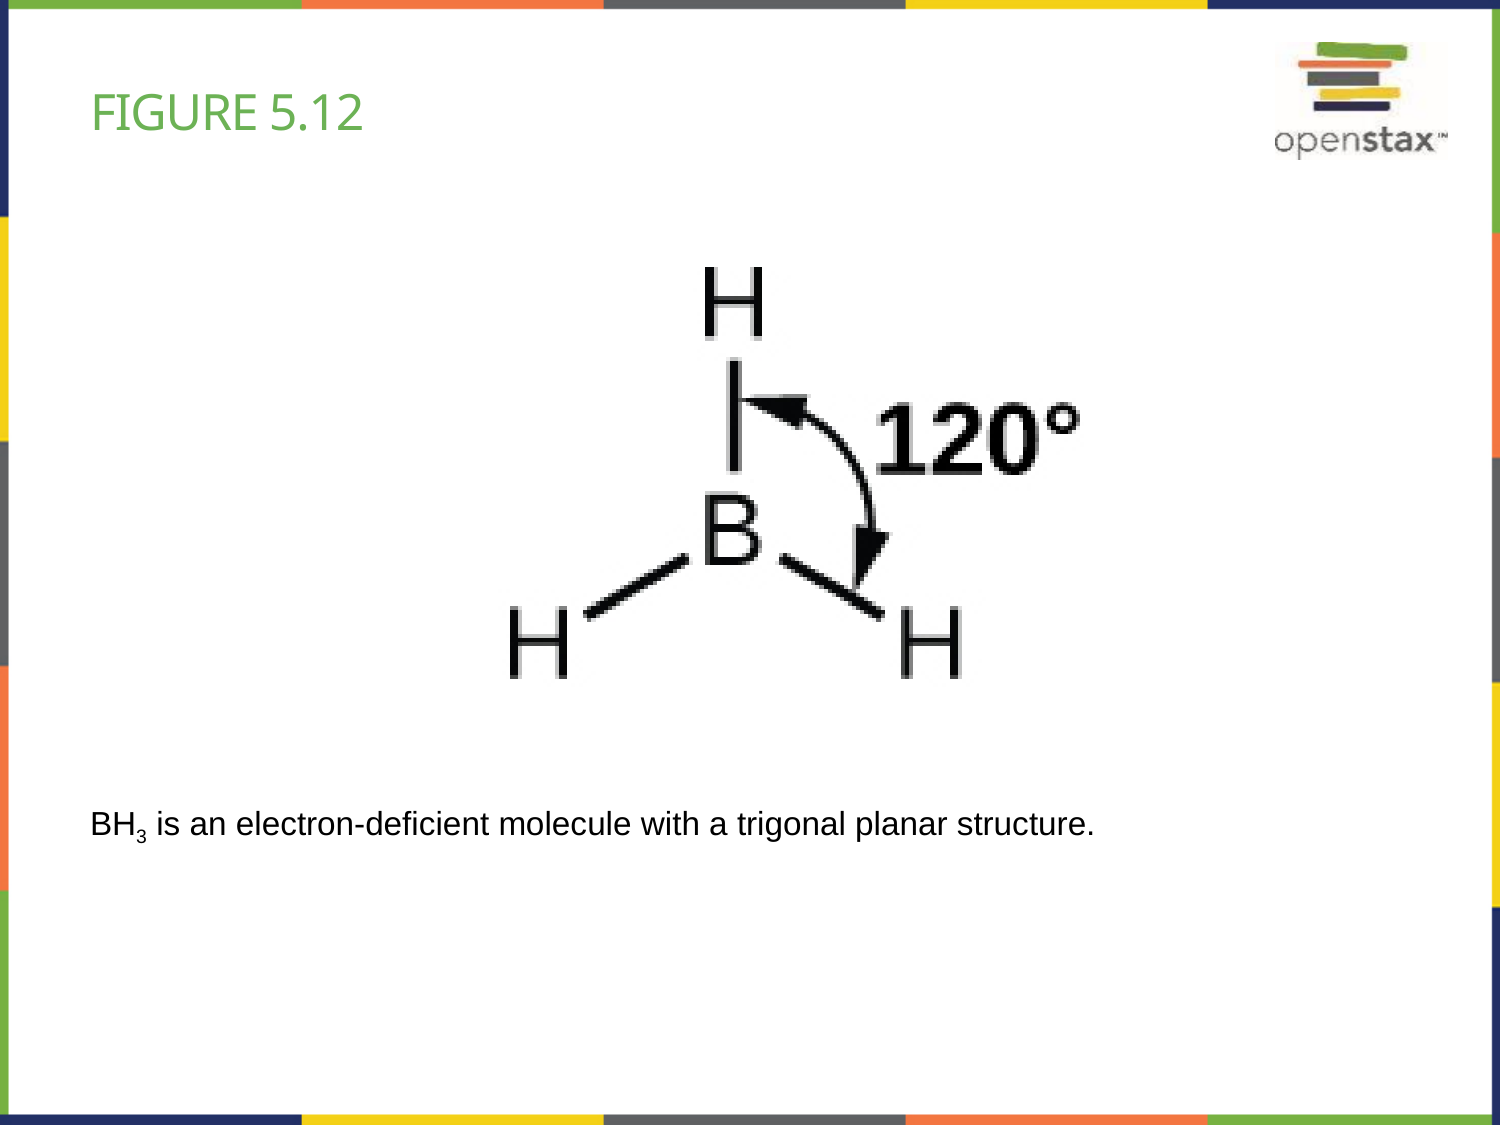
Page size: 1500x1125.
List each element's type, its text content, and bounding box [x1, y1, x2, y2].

list BH3 is an electron-deficient molecule with a trigonal planar structure. [75, 794, 1398, 986]
picture [0, 0, 1500, 1125]
title Figure 5.12 [75, 39, 1398, 148]
